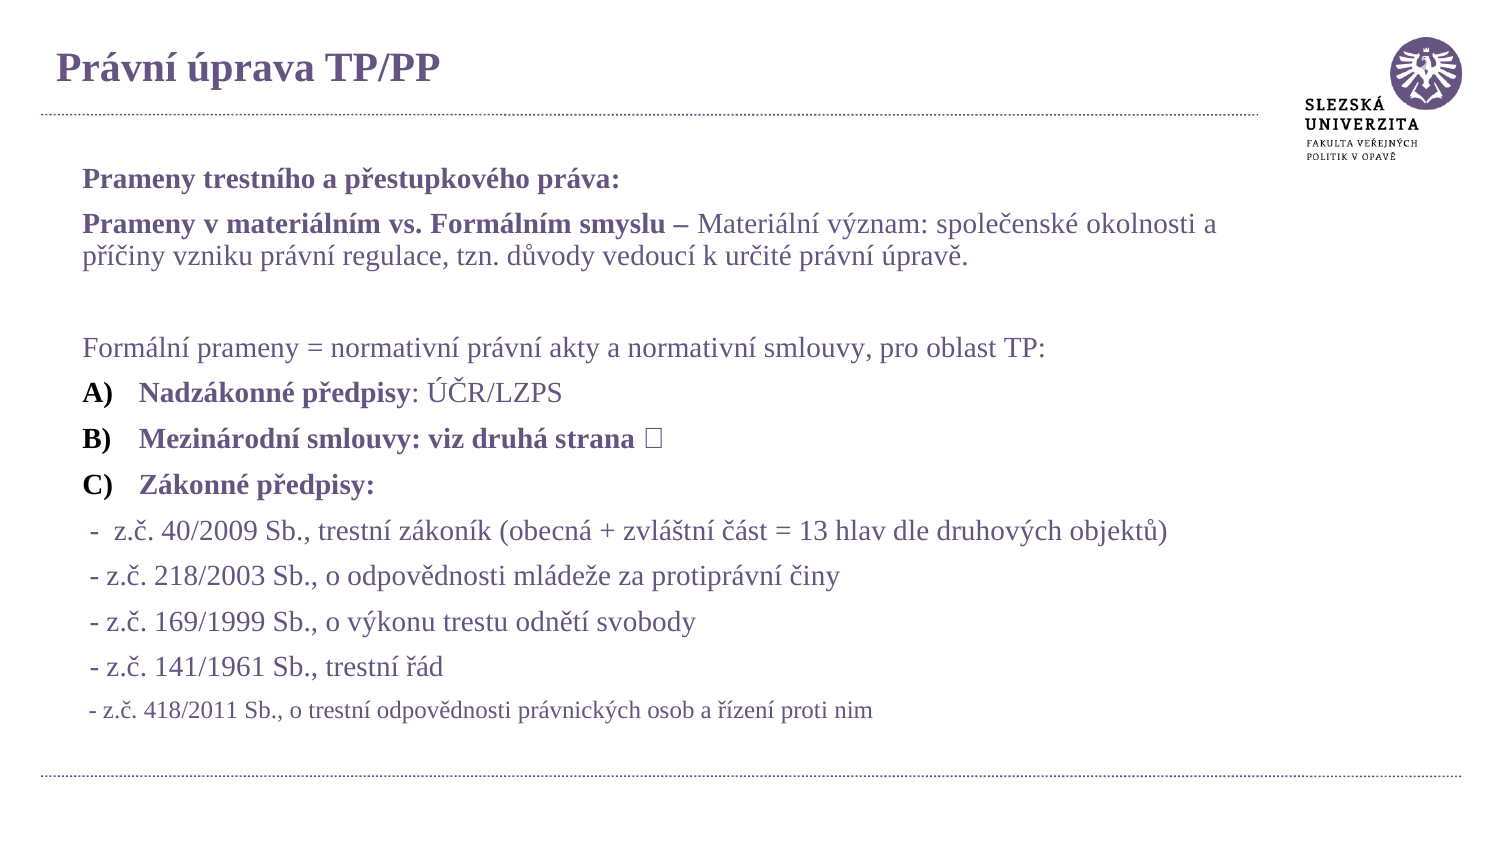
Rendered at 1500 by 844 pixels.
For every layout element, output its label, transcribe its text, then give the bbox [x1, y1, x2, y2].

title Právní úprava TP/PP [41, 32, 984, 116]
text_box Prameny trestního a přestupkového práva: Prameny v materiálním vs. Formálním smyslu – Materiální význam: společenské okolnosti a příčiny vzniku právní regulace, tzn. důvody vedoucí k určité právní úpravě. Formální prameny = normativní právní akty a normativní smlouvy, pro oblast TP: Nadzákonné předpisy: ÚČR/LZPS Mezinárodní smlouvy: viz druhá strana  Zákonné předpisy: - z.č. 40/2009 Sb., trestní zákoník (obecná + zvláštní část = 13 hlav dle druhových objektů) - z.č. 218/2003 Sb., o odpovědnosti mládeže za protiprávní činy - z.č. 169/1999 Sb., o výkonu trestu odnětí svobody - z.č. 141/1961 Sb., trestní řád - z.č. 418/2011 Sb., o trestní odpovědnosti právnických osob a řízení proti nim [67, 154, 1292, 746]
